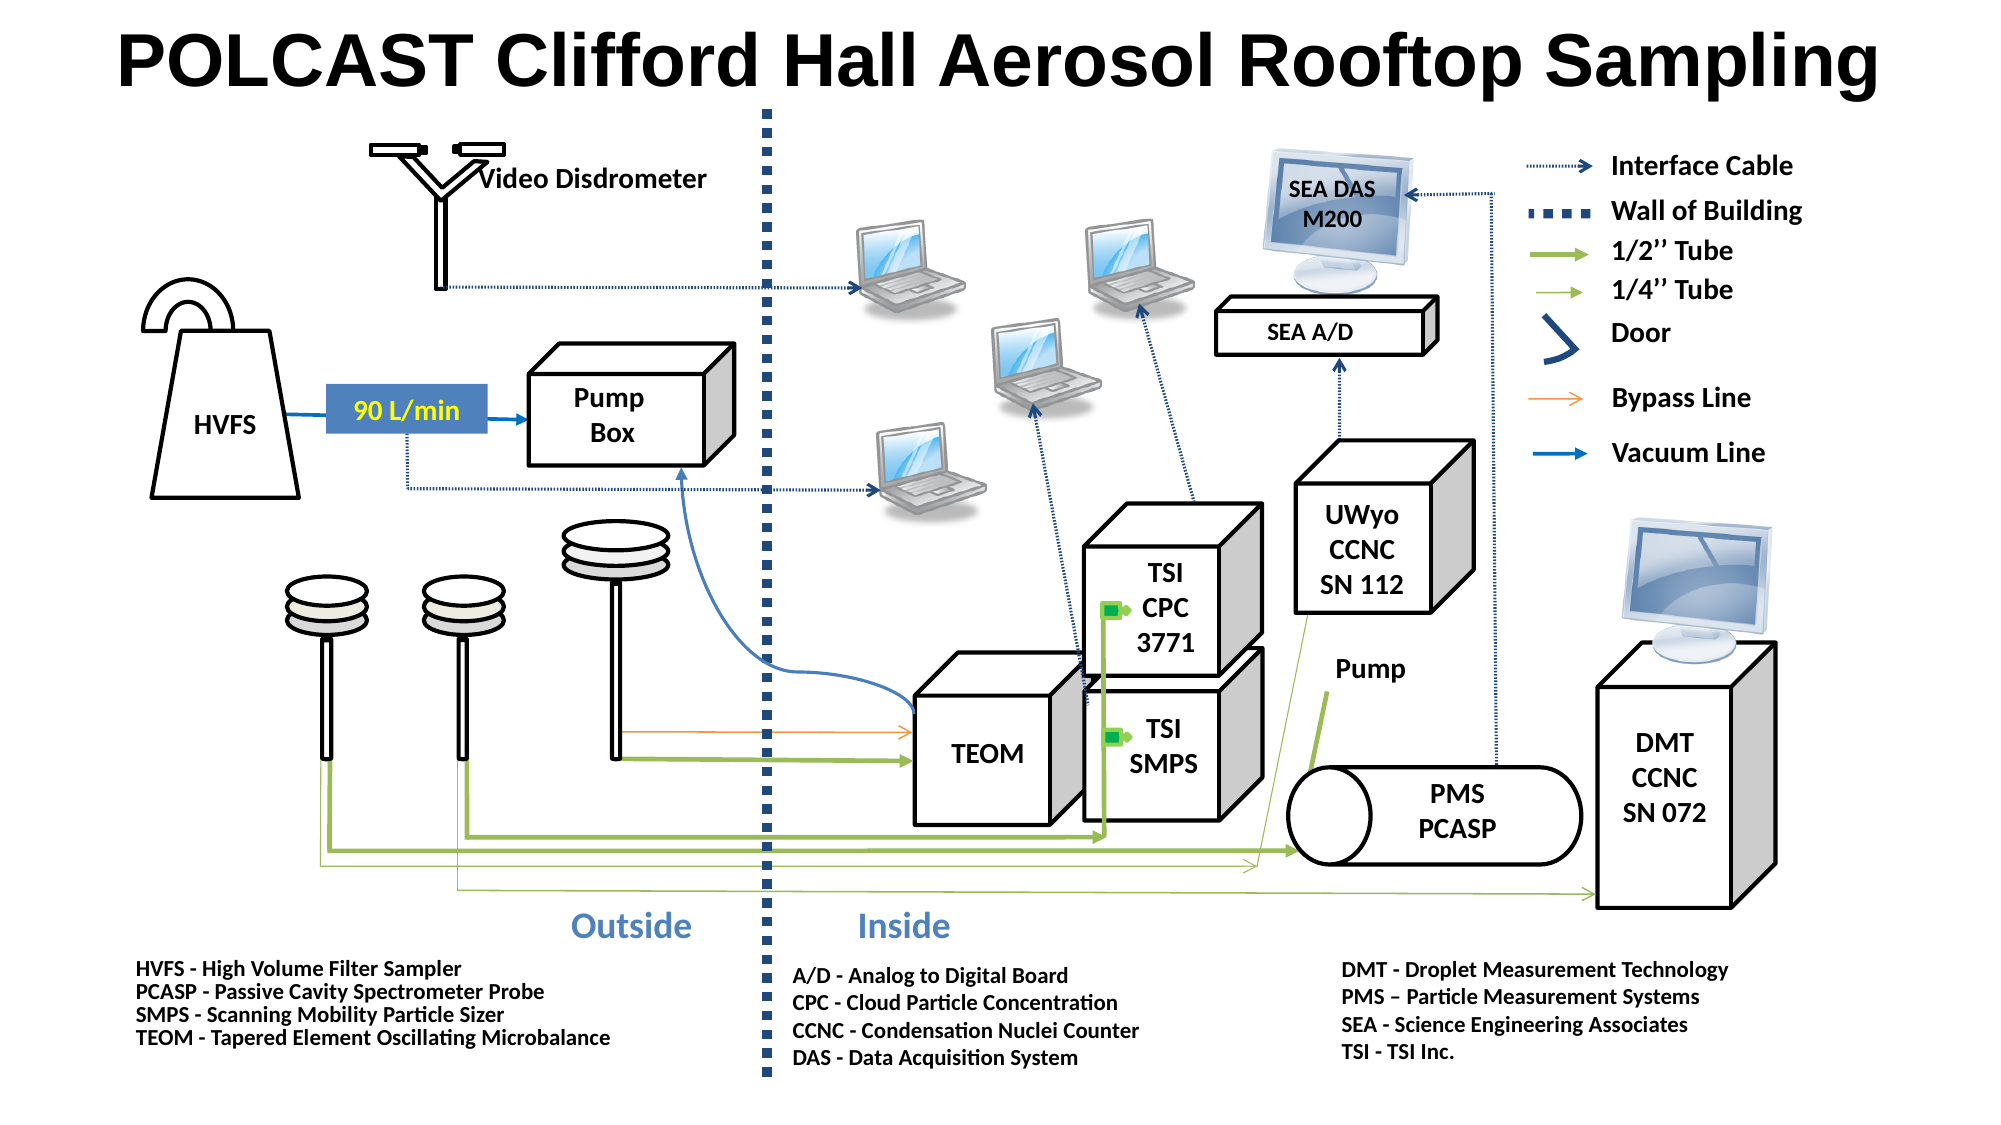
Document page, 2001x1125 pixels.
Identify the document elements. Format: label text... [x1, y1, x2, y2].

text_box 1/2’’ Tube [1596, 223, 1840, 274]
text_box TSI CPC 3771 [1100, 546, 1232, 667]
text_box PMS PCASP [1366, 767, 1549, 853]
text_box Inside [799, 893, 1010, 954]
text_box [1106, 649, 1263, 821]
text_box [1106, 667, 1228, 676]
text_box [1296, 608, 1436, 613]
text_box TEOM [928, 726, 1048, 777]
text_box [563, 521, 669, 580]
text_box [915, 668, 1101, 825]
text_box [1216, 298, 1438, 355]
text_box DMT CCNC SN 072 [1584, 715, 1745, 836]
text_box Wall of Building [1596, 184, 1936, 234]
text_box Door [1596, 314, 1716, 356]
text_box [286, 576, 368, 635]
text_box Interface Cable [1596, 138, 1917, 184]
text_box Bypass Line [1597, 370, 1897, 421]
text_box SEA DAS M200 [1245, 165, 1419, 240]
text_box Video Disdrometer [462, 152, 724, 203]
text_box [1102, 603, 1130, 619]
text_box HVFS - High Volume Filter Sampler PCASP - Passive Cavity Spectrometer Probe SMPS - Scanning Mobility Particle Sizer TEOM - Tapered Element Oscillating Microbalance [121, 951, 856, 1109]
text_box [611, 583, 621, 760]
text_box [529, 344, 735, 466]
text_box 90 L/min [326, 383, 488, 434]
picture [1615, 507, 1778, 669]
text_box [143, 279, 282, 398]
picture [1256, 240, 1419, 296]
text_box POLCAST Clifford Hall Aerosol Rooftop Sampling [0, 6, 2000, 121]
text_box [453, 144, 504, 155]
text_box [322, 640, 332, 760]
text_box TSI SMPS [1106, 701, 1234, 787]
text_box TSI SMPS [1093, 701, 1101, 787]
text_box Pump [1320, 641, 1422, 692]
picture [1256, 138, 1419, 165]
text_box [1081, 547, 1101, 687]
text_box [151, 449, 299, 498]
text_box Outside [522, 893, 742, 951]
text_box SEA A/D [1246, 308, 1369, 353]
text_box [458, 640, 467, 760]
text_box [1336, 768, 1582, 865]
text_box A/D - Analog to Digital Board CPC - Cloud Particle Concentration CCNC - Condensation Nuclei Counter DAS - Data Acquisition System [856, 953, 1395, 1078]
text_box [1296, 442, 1474, 599]
text_box [1221, 505, 1262, 663]
text_box [370, 144, 462, 290]
text_box 1/4’’ Tube [1596, 263, 1826, 314]
picture [850, 204, 970, 325]
text_box Vacuum Line [1597, 425, 1893, 476]
text_box UWyo CCNC SN 112 [1279, 487, 1445, 608]
text_box [1598, 669, 1776, 908]
text_box [1336, 767, 1366, 791]
text_box [423, 576, 504, 635]
picture [870, 203, 1199, 527]
text_box [1103, 729, 1131, 745]
text_box Pump Box [540, 370, 685, 456]
text_box HVFS [143, 398, 308, 449]
text_box DMT - Droplet Measurement Technology PMS – Particle Measurement Systems SEA - Science Engineering Associates TSI - TSI Inc. [1326, 947, 1936, 1072]
